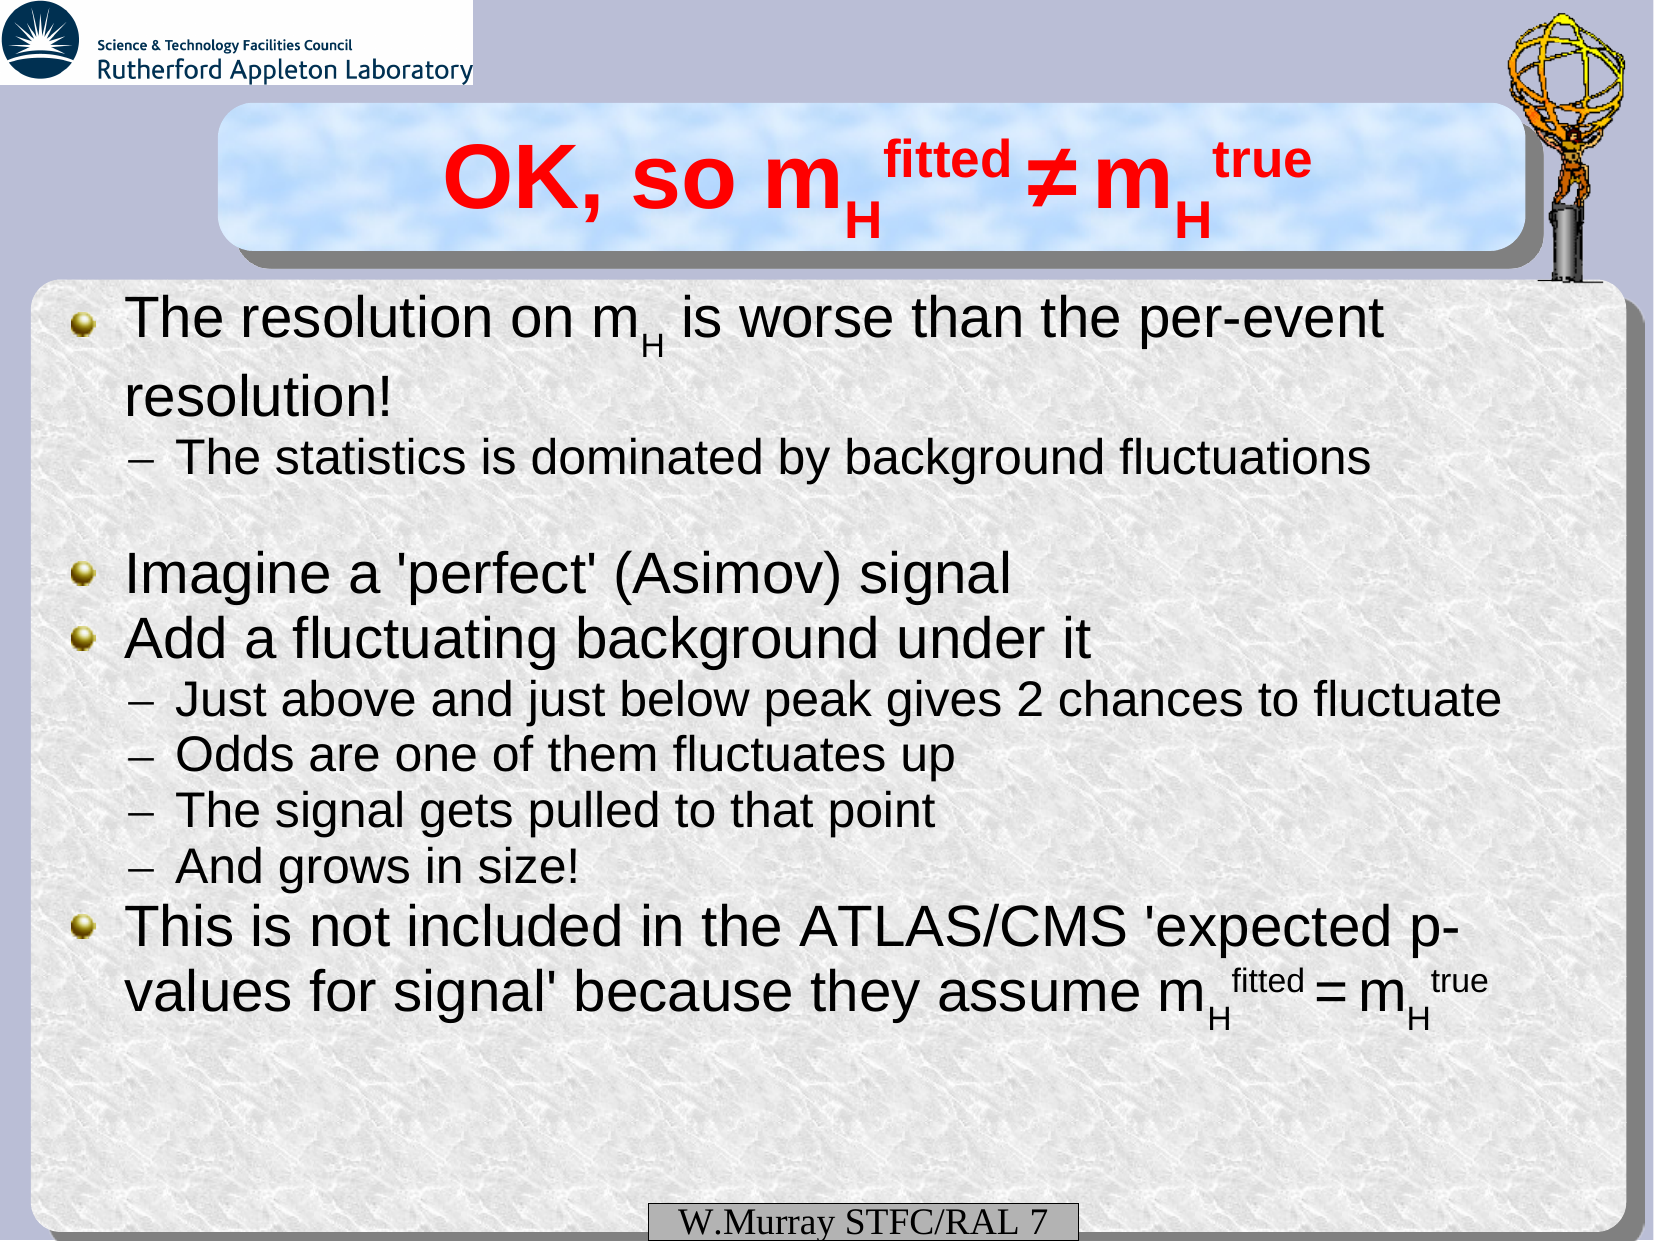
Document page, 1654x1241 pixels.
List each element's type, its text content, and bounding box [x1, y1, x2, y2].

list The resolution on mH is worse than the per-event resolution! The statistics is dominated by background fluctuations Imagine a 'perfect' (Asimov) signal Add a fluctuating background under it Just above and just below peak gives 2 chances to fluctuate Odds are one of them fluctuates up The signal gets pulled to that point And grows in size! This is not included in the ATLAS/CMS 'expected p-values for signal' because they assume mHfitted = mHtrue [53, 285, 1588, 1193]
picture [30, 0, 1654, 1232]
picture [0, 0, 473, 85]
title OK, so mHfitted ≠ mHtrue [244, 112, 1512, 263]
